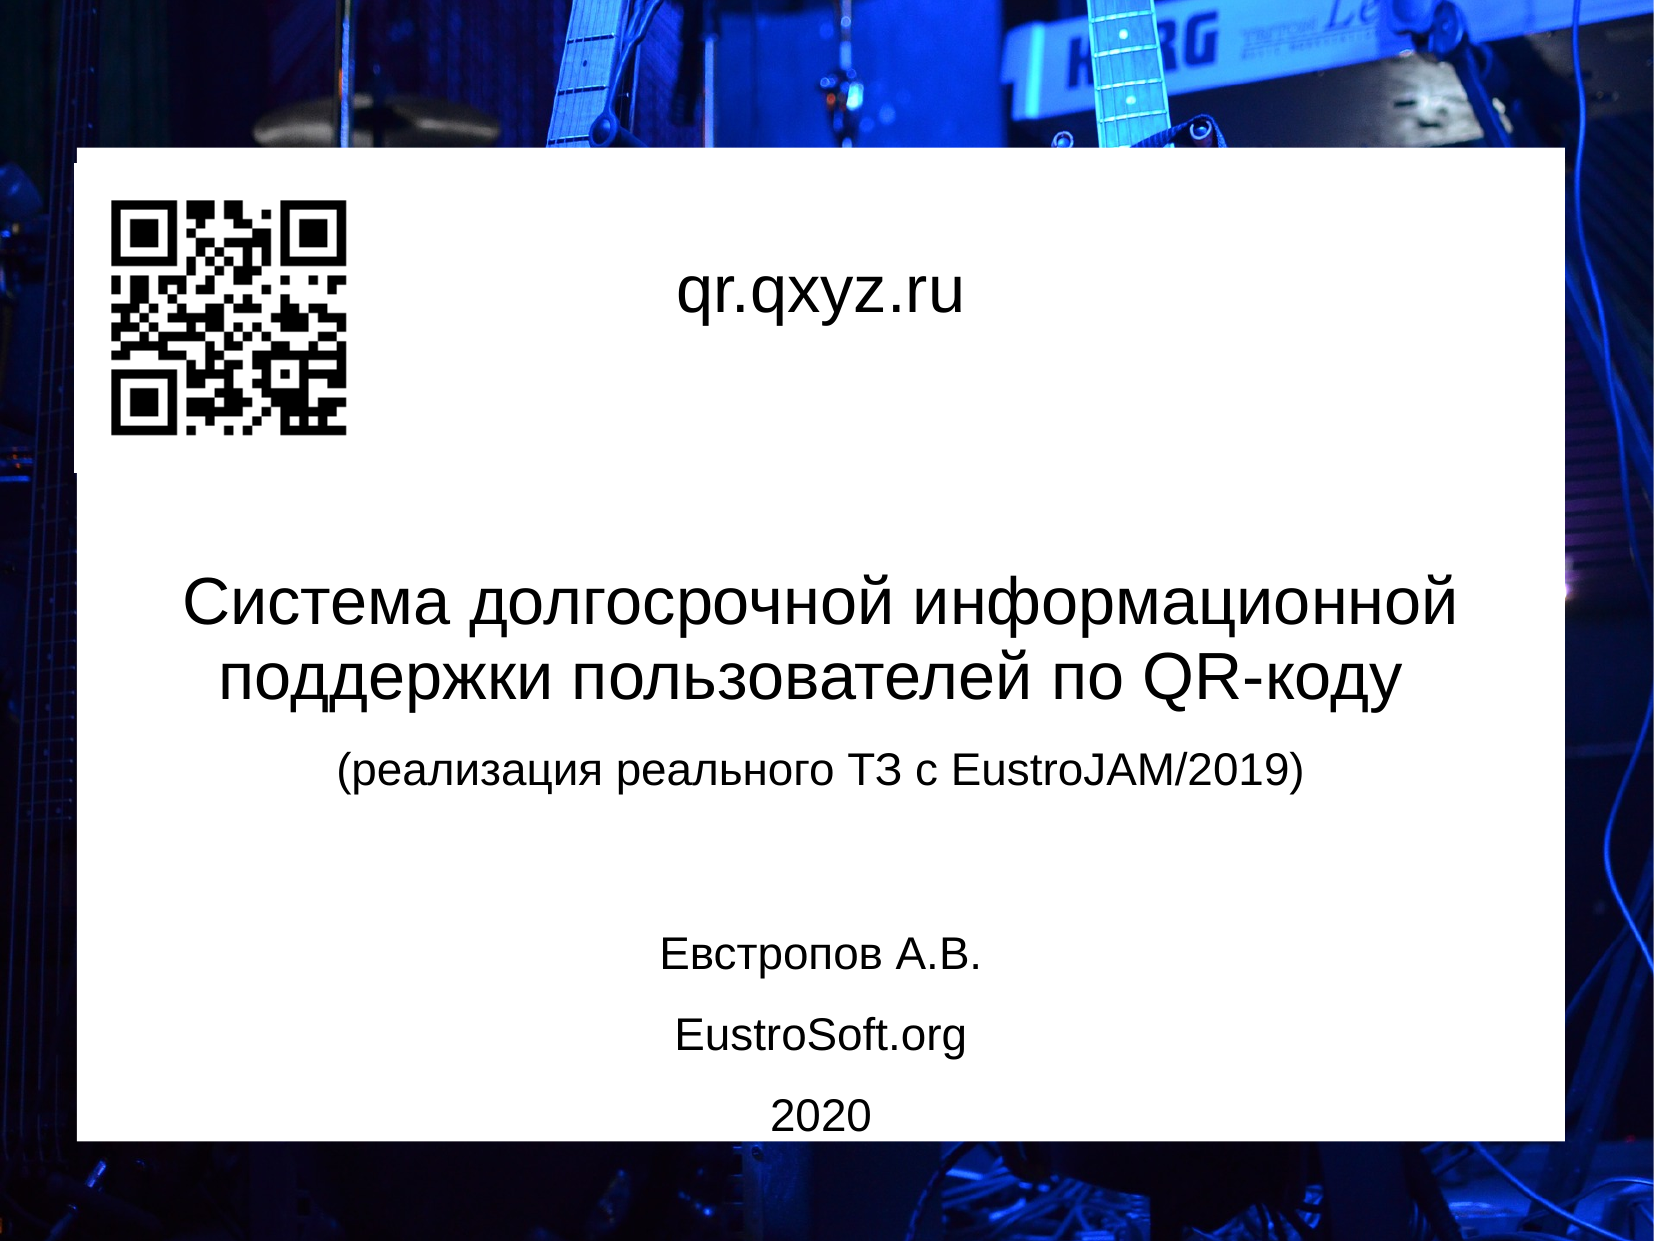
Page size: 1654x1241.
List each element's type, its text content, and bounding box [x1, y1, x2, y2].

list qr.qxyz.ru Cистема долгосрочной информационной поддержки пользователей по QR-коду (реализация реального ТЗ с EustroJAM/2019) Евстропов А.В. EustroSoft.org 2020 [76, 147, 1565, 1142]
picture [0, 0, 1654, 1241]
